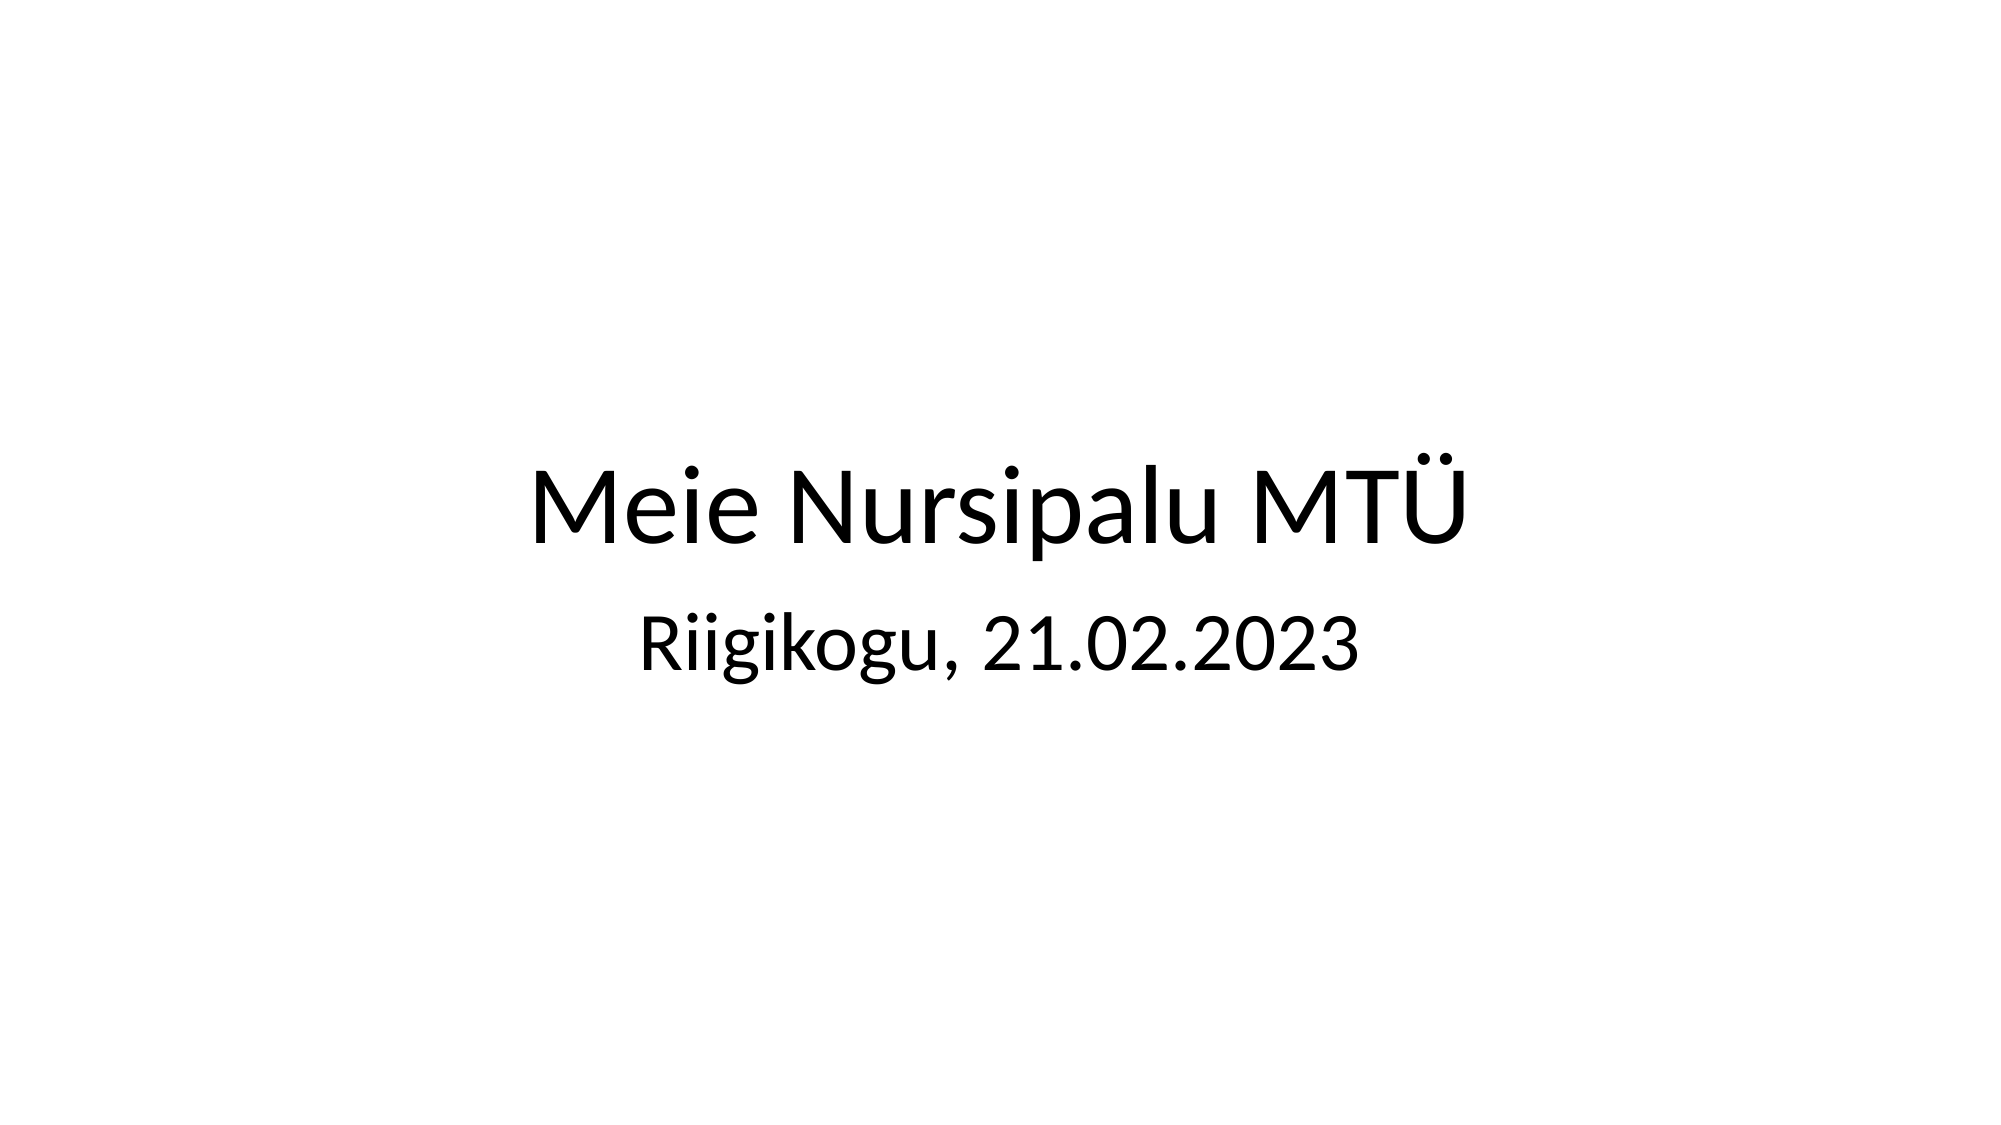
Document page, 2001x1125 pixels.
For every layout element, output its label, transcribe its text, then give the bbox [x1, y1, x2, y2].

title Meie Nursipalu MTÜ [249, 184, 1750, 576]
subtitle Riigikogu, 21.02.2023 [249, 590, 1750, 863]
